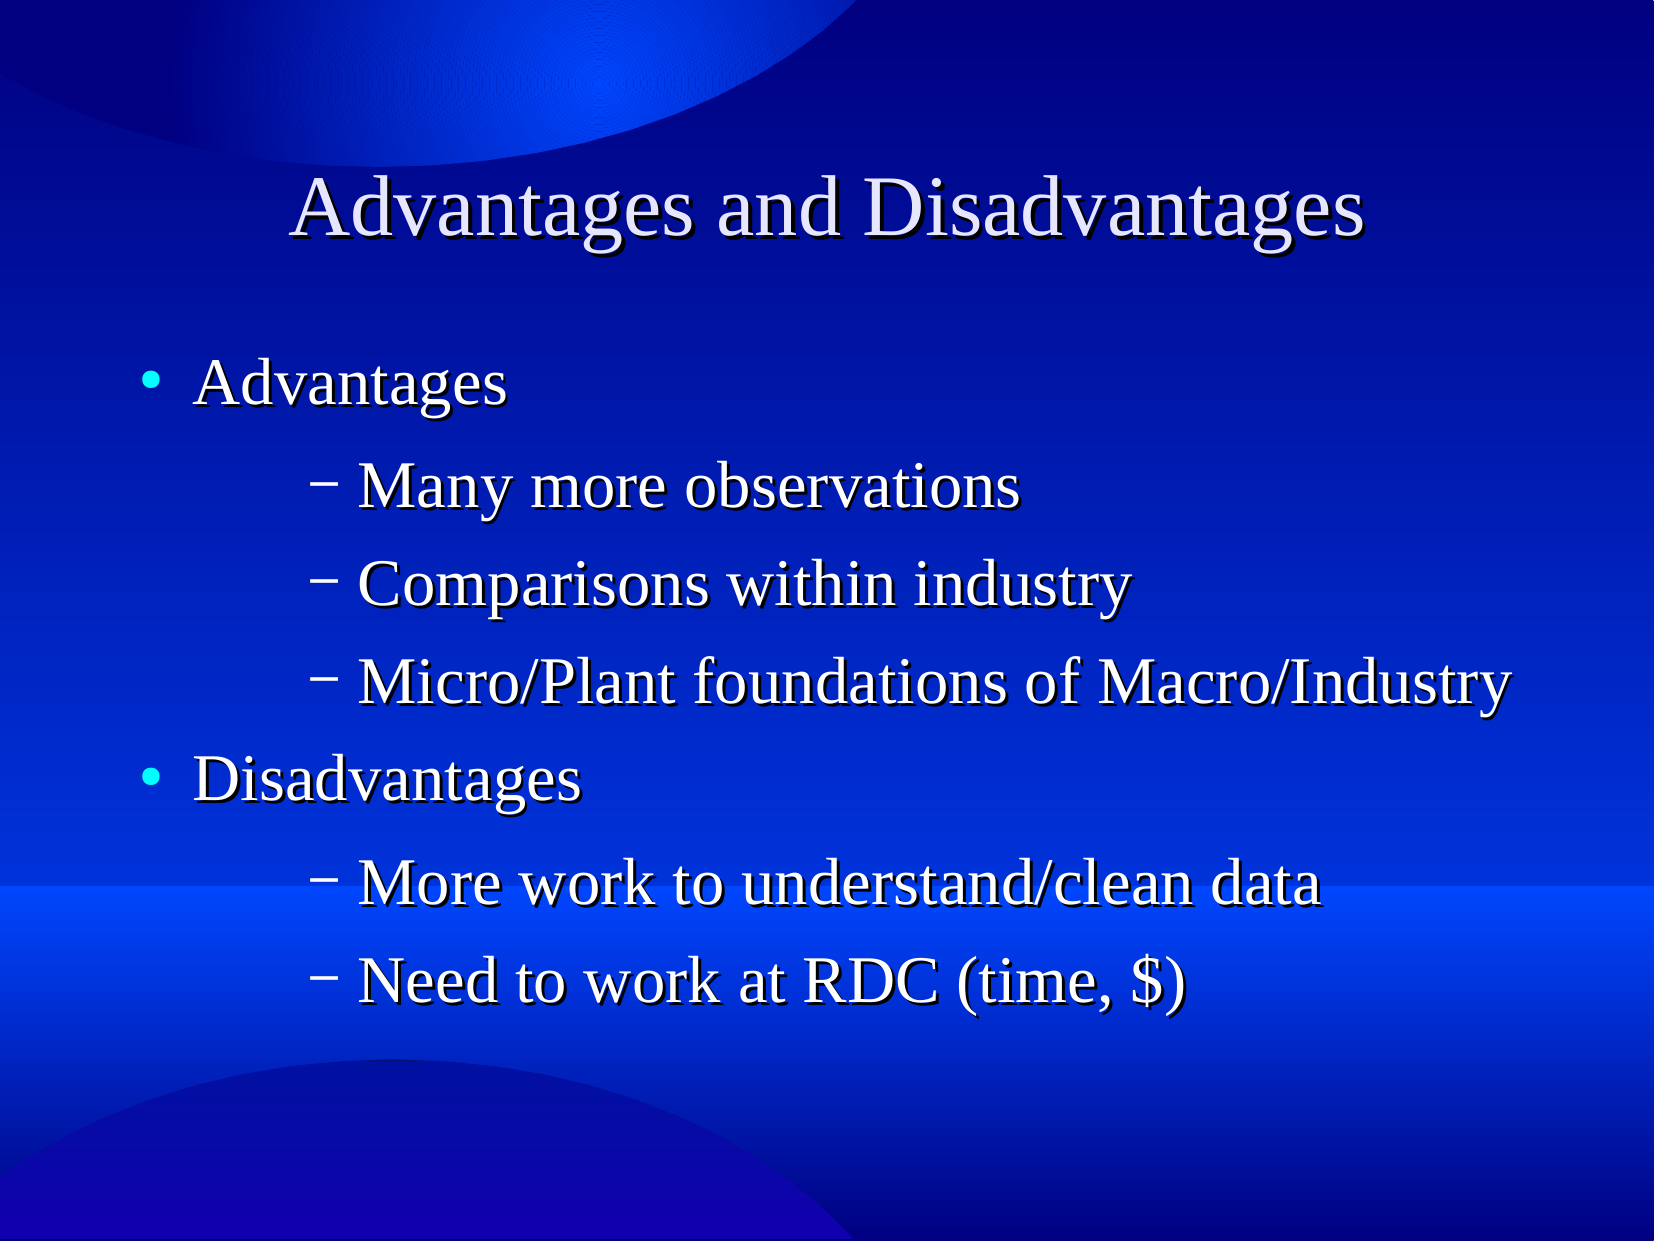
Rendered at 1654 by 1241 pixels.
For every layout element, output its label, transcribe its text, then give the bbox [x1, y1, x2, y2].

title Advantages and Disadvantages [121, 102, 1534, 310]
list Advantages Many more observations Comparisons within industry Micro/Plant foundations of Macro/Industry Disadvantages More work to understand/clean data Need to work at RDC (time, $) [121, 344, 1534, 1164]
